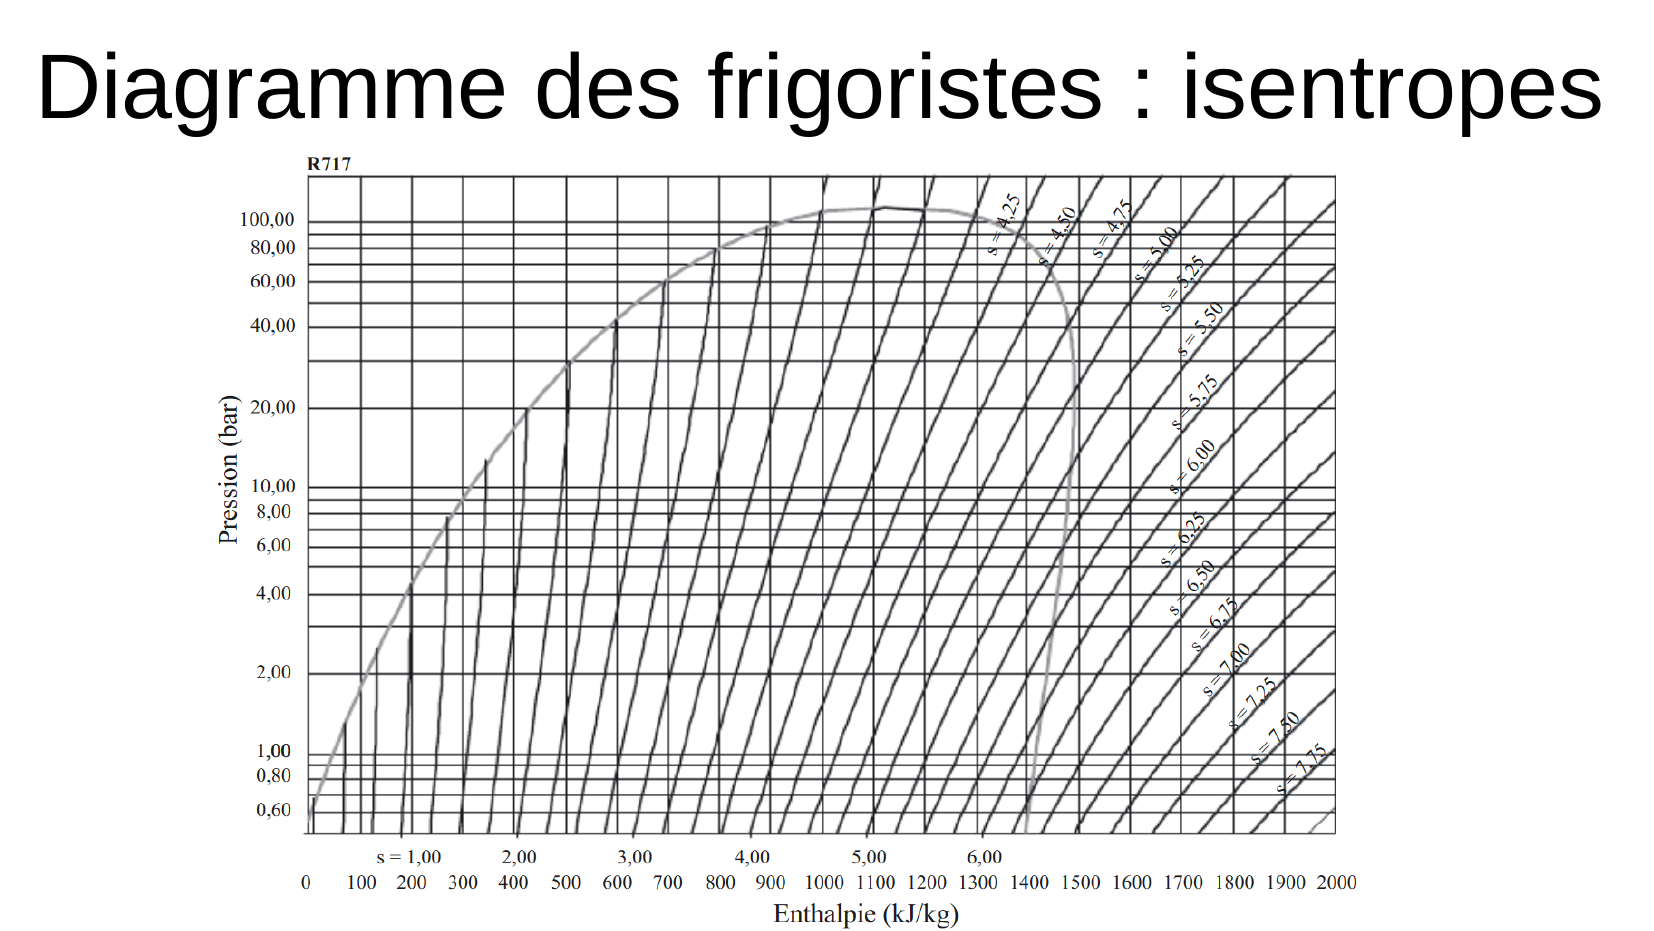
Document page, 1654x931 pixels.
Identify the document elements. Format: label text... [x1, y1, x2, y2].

title Diagramme des frigoristes : isentropes [0, 0, 1654, 189]
picture [212, 150, 1365, 931]
